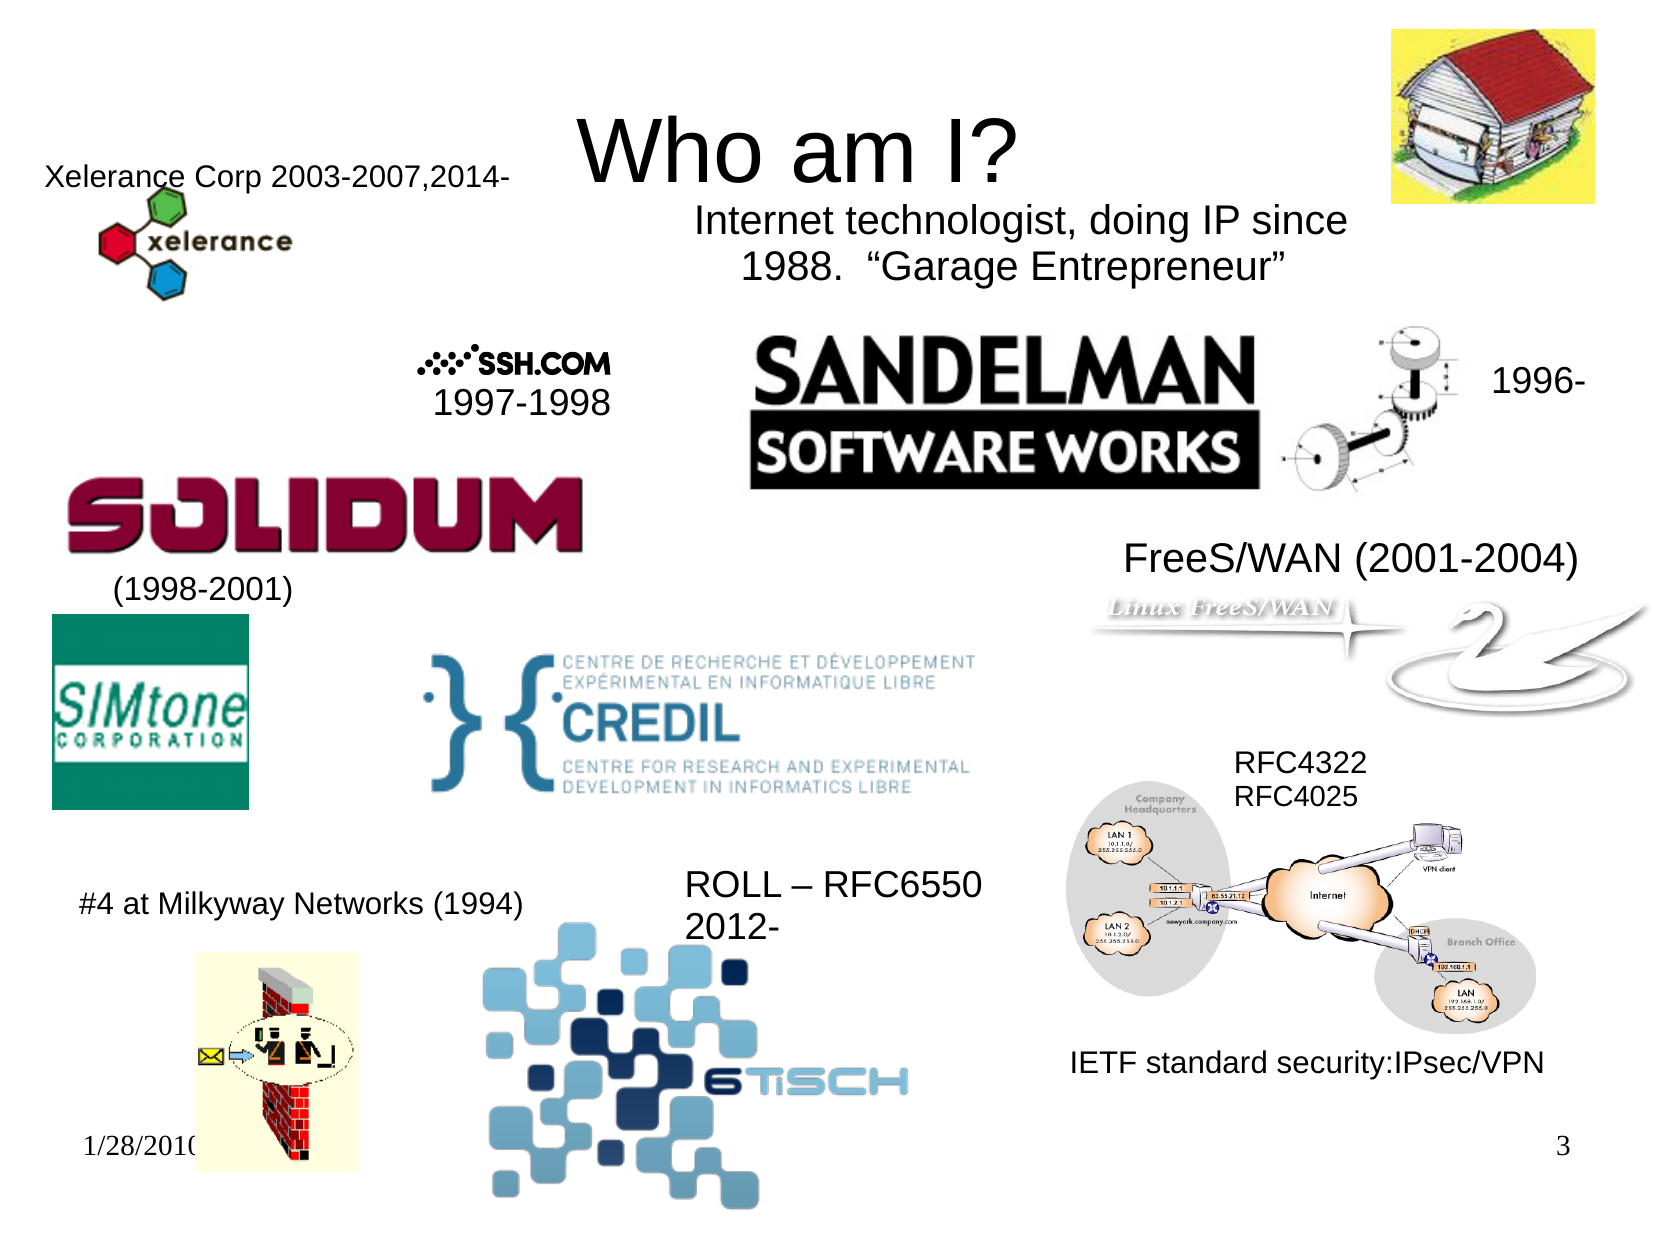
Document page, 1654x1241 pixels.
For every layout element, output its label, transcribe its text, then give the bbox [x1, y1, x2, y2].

title Who am I? [88, 88, 1391, 202]
picture [1066, 781, 1536, 1034]
picture [1062, 575, 1654, 739]
text_box FreeS/WAN (2001-2004) [1108, 527, 1595, 591]
picture [422, 649, 975, 800]
text_box (1998-2001) [97, 562, 621, 621]
text_box Xelerance Corp 2003-2007,2014- [29, 152, 526, 207]
picture [723, 303, 1506, 502]
picture [476, 915, 916, 1217]
picture [52, 614, 249, 810]
text_box IETF standard security:IPsec/VPN [1054, 1037, 1654, 1093]
text_box Internet technologist, doing IP since 1988. “Garage Entrepreneur” [678, 189, 1447, 304]
picture [1391, 29, 1595, 204]
picture [417, 312, 611, 374]
picture [195, 952, 359, 1172]
text_box 1996- [1476, 352, 1602, 409]
picture [88, 207, 305, 310]
text_box #4 at Milkyway Networks (1994) [64, 878, 632, 934]
text_box RFC4322 RFC4025 [1219, 738, 1477, 821]
picture [63, 472, 591, 562]
text_box ROLL – RFC6550 2012- [669, 856, 998, 956]
text_box 1997-1998 [417, 374, 626, 432]
